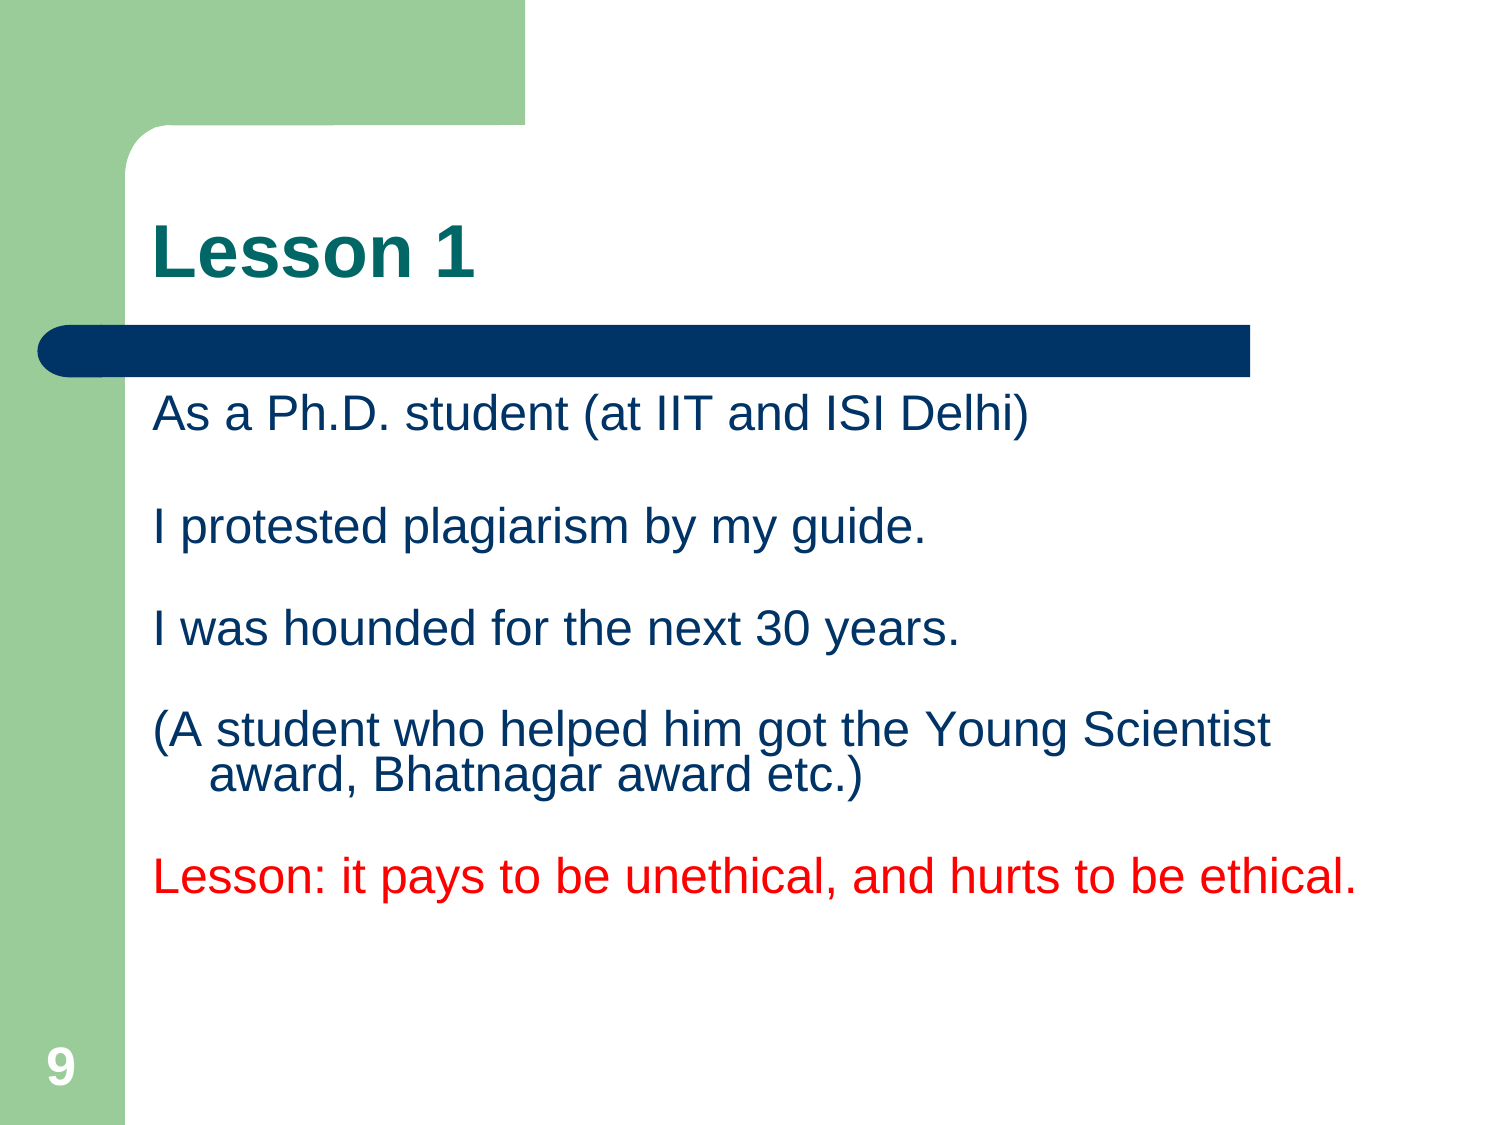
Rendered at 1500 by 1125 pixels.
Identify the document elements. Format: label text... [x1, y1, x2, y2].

list As a Ph.D. student (at IIT and ISI Delhi) I protested plagiarism by my guide. I was hounded for the next 30 years. (A student who helped him got the Young Scientist award, Bhatnagar award etc.) Lesson: it pays to be unethical, and hurts to be ethical. [137, 387, 1400, 1038]
title Lesson 1 [136, 136, 1414, 301]
